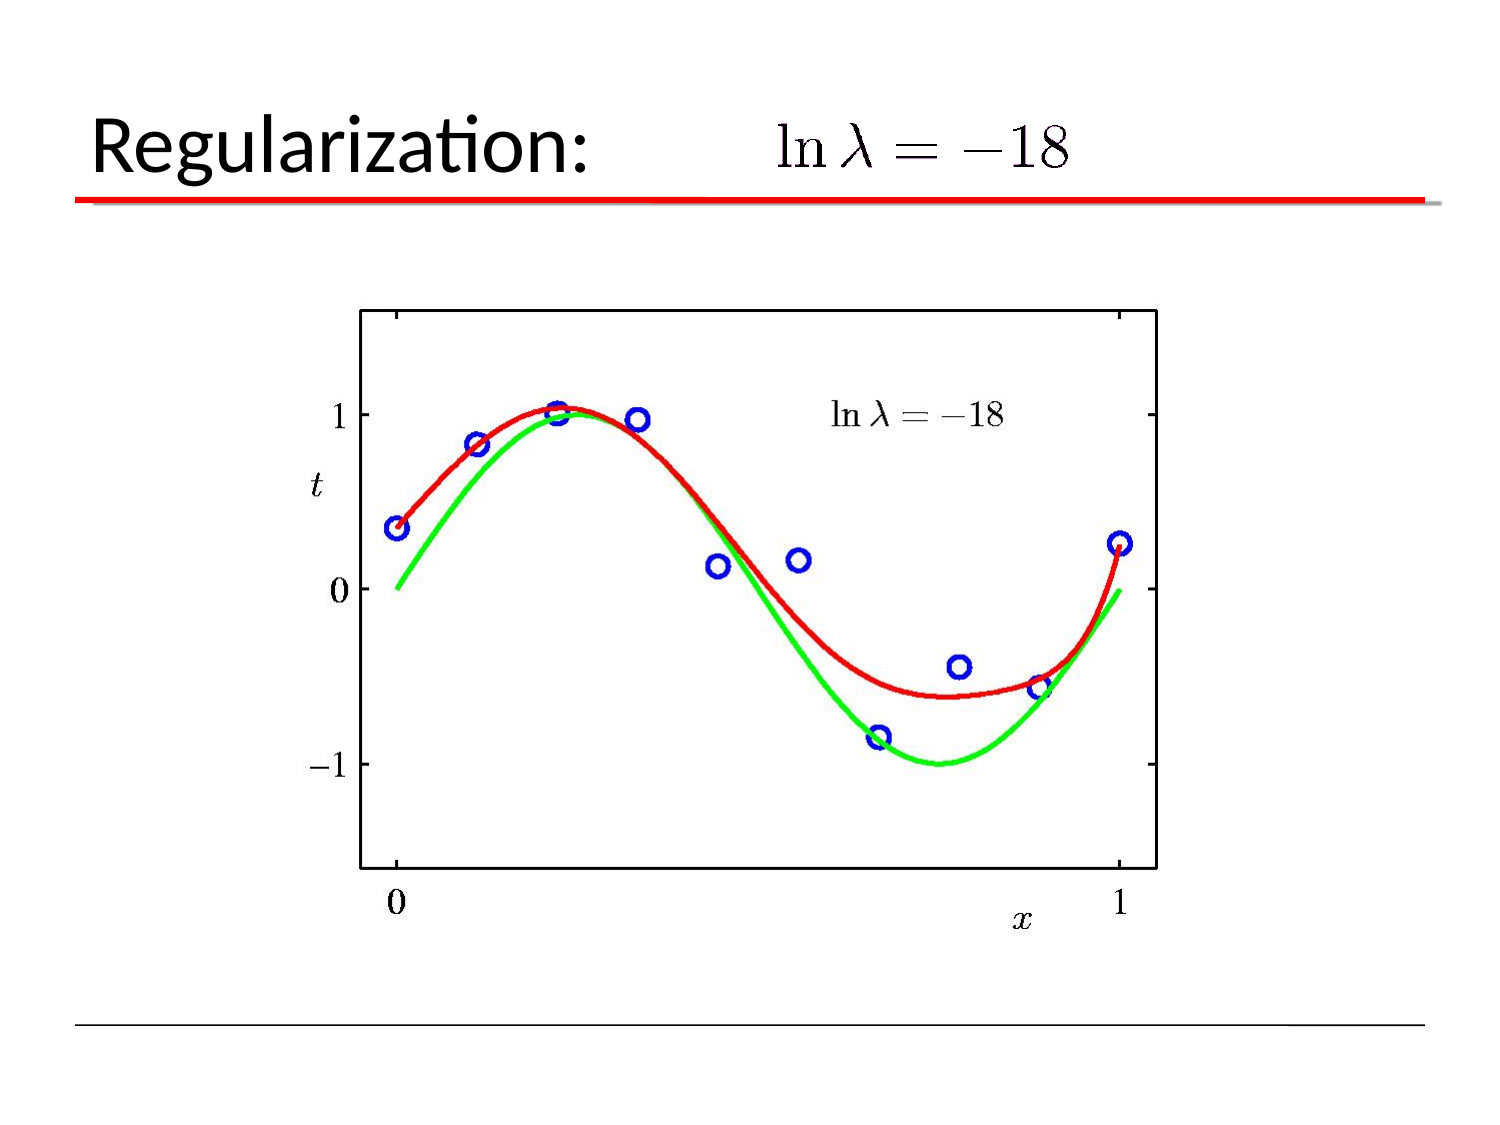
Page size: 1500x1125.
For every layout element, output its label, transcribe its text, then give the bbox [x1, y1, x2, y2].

title Regularization: [75, 45, 1426, 233]
picture [773, 117, 1069, 174]
picture [295, 295, 1171, 946]
